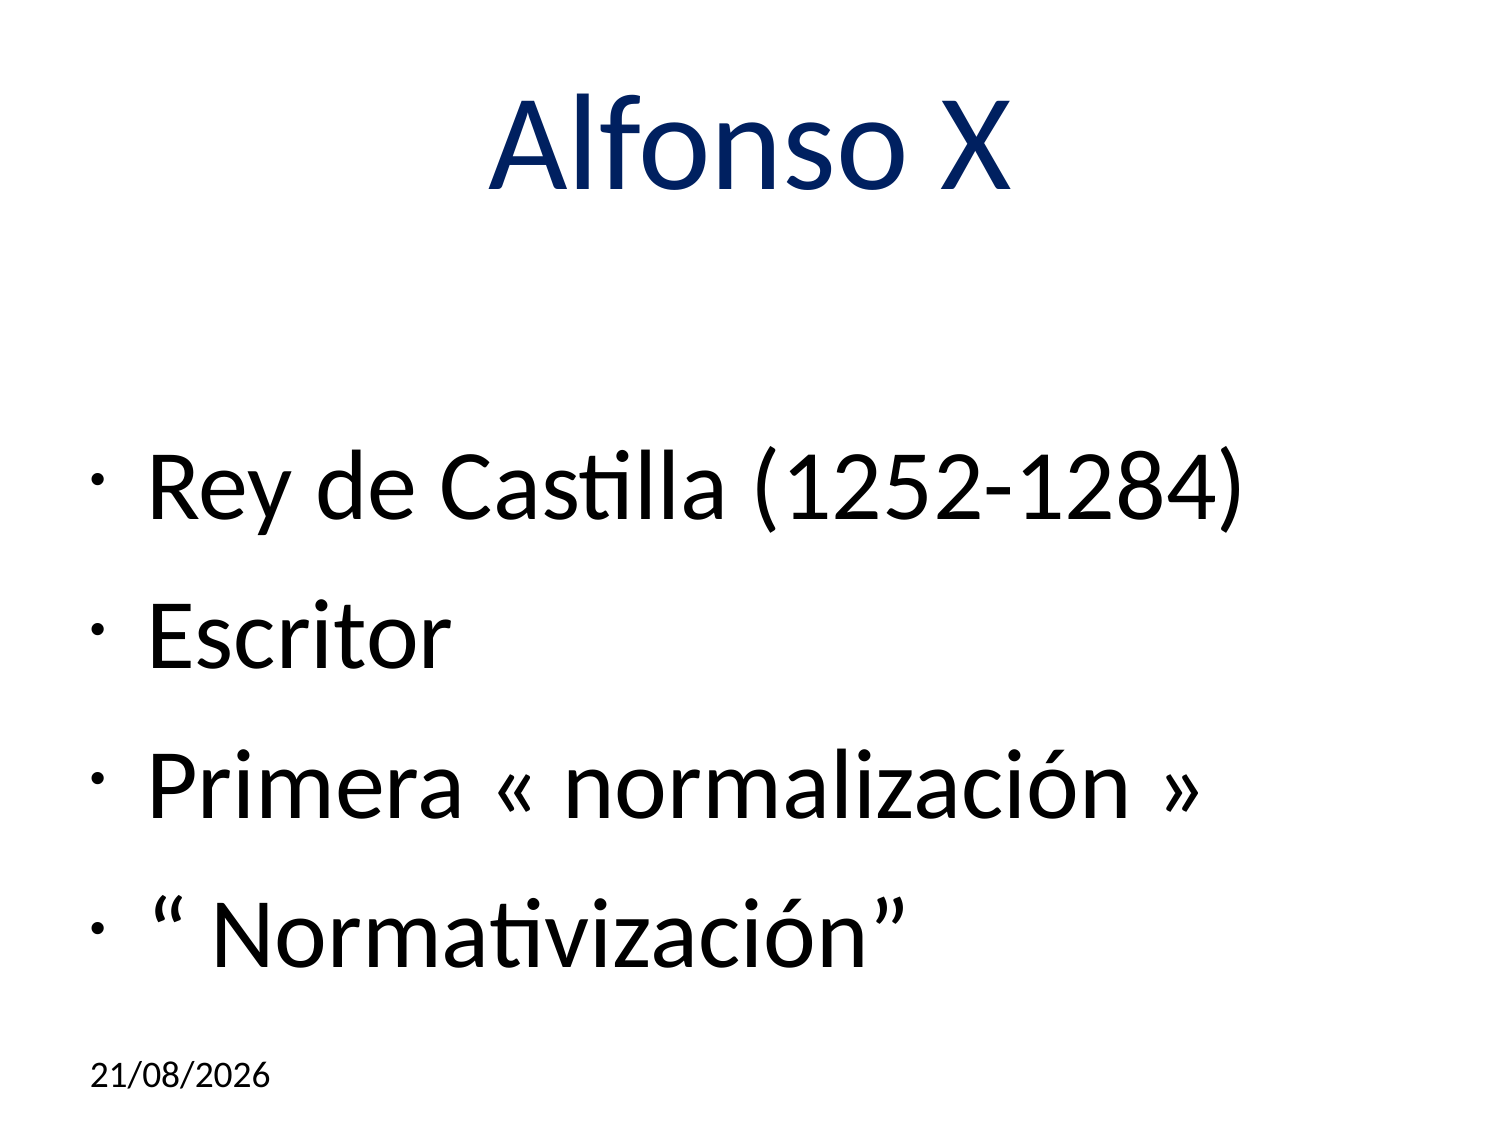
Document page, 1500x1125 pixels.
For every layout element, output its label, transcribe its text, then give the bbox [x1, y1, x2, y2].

title Alfonso X [75, 45, 1425, 233]
list Rey de Castilla (1252-1284) Escritor Primera « normalización » “ Normativización” [75, 262, 1425, 1005]
